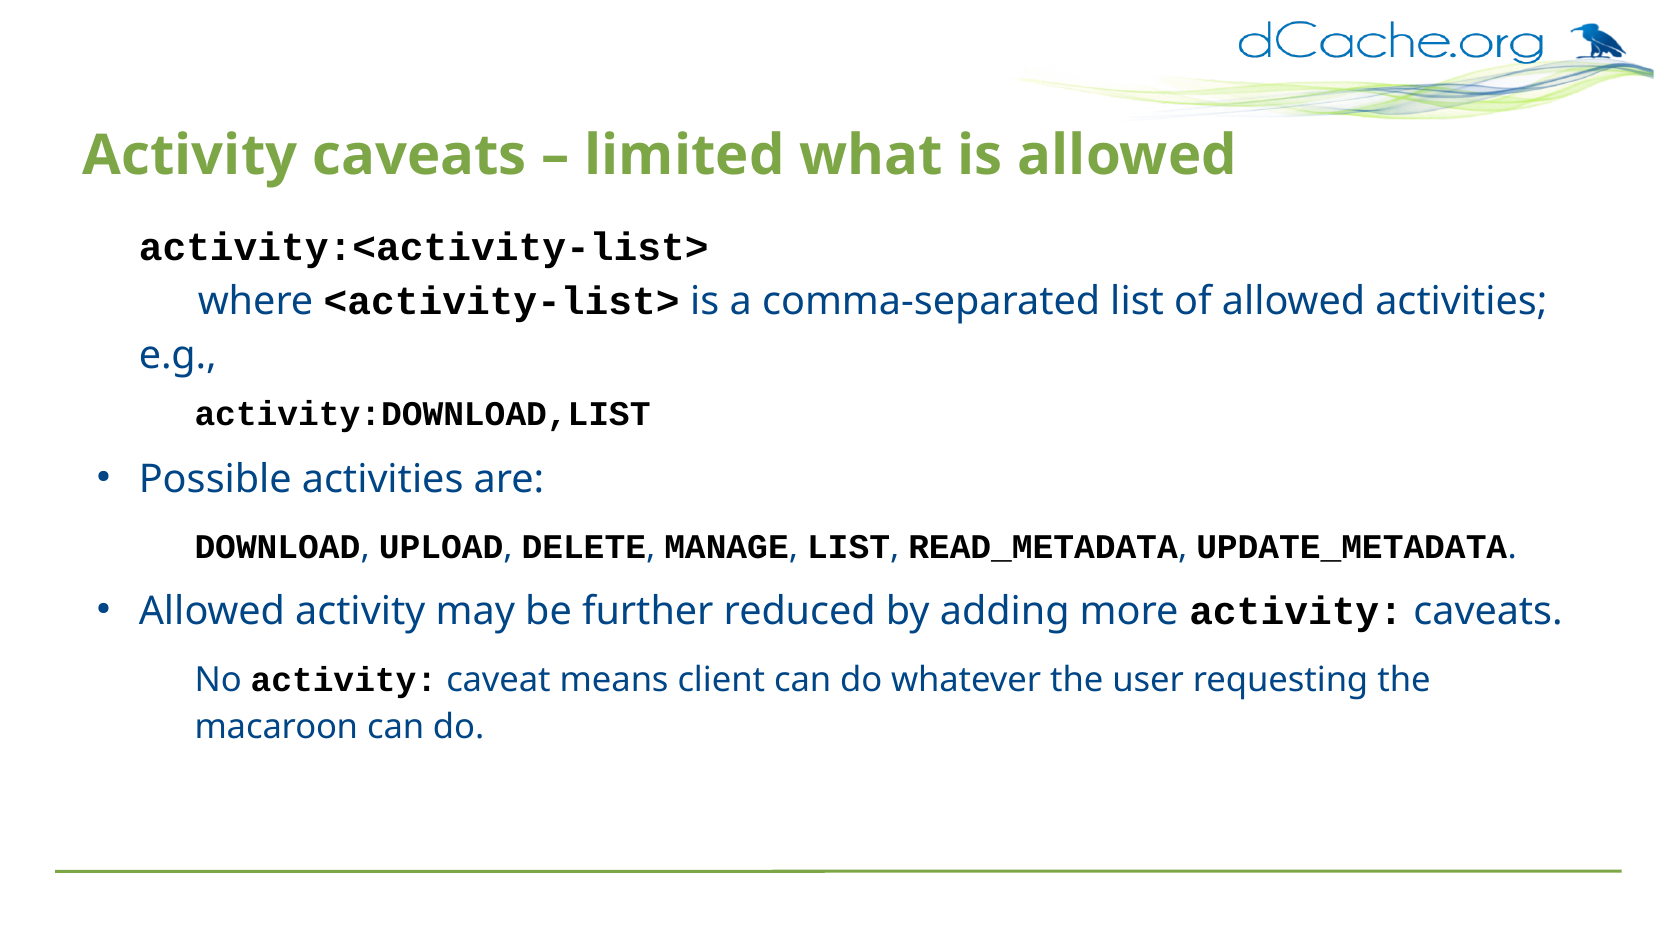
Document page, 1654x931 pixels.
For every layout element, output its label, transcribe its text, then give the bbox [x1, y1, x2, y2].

title Activity caveats – limited what is allowed [82, 116, 1605, 189]
list activity:<activity-list> where <activity-list> is a comma-separated list of allowed activities; e.g., activity:DOWNLOAD,LIST Possible activities are: DOWNLOAD, UPLOAD, DELETE, MANAGE, LIST, READ_METADATA, UPDATE_METADATA. Allowed activity may be further reduced by adding more activity: caveats. No activity: caveat means client can do whatever the user requesting the macaroon can do. [82, 227, 1571, 767]
picture [956, 12, 1654, 127]
